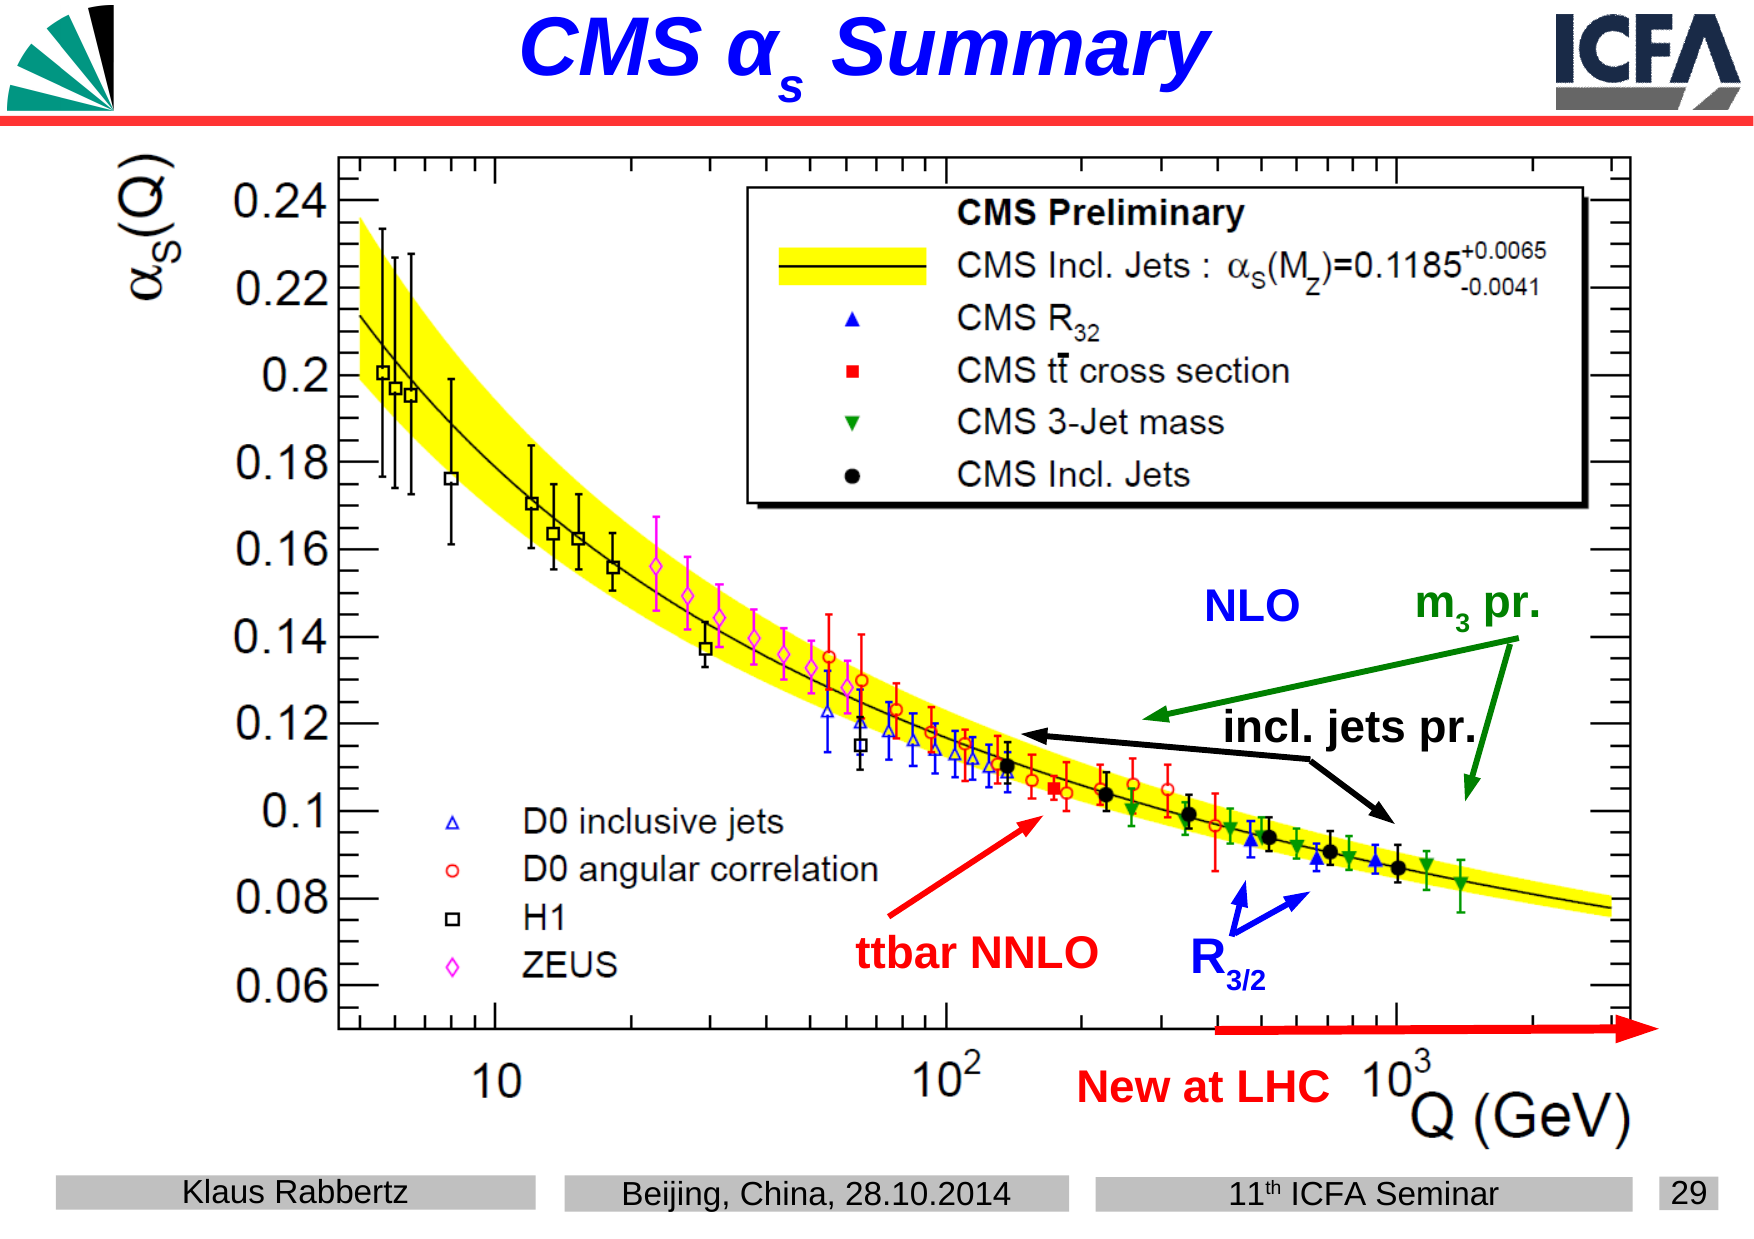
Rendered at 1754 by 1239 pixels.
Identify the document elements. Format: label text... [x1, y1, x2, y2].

text_box NLO [1192, 573, 1313, 637]
picture [110, 140, 1643, 1158]
text_box R3/2 [1178, 922, 1279, 1003]
text_box ttbar NNLO [843, 921, 1112, 985]
text_box m3 pr. [1402, 569, 1564, 644]
text_box New at LHC [1064, 1055, 1343, 1119]
text_box incl. jets pr. [1210, 695, 1487, 759]
picture [1606, 14, 1741, 110]
picture [7, 5, 114, 112]
title CMS αs Summary [123, 0, 1606, 114]
